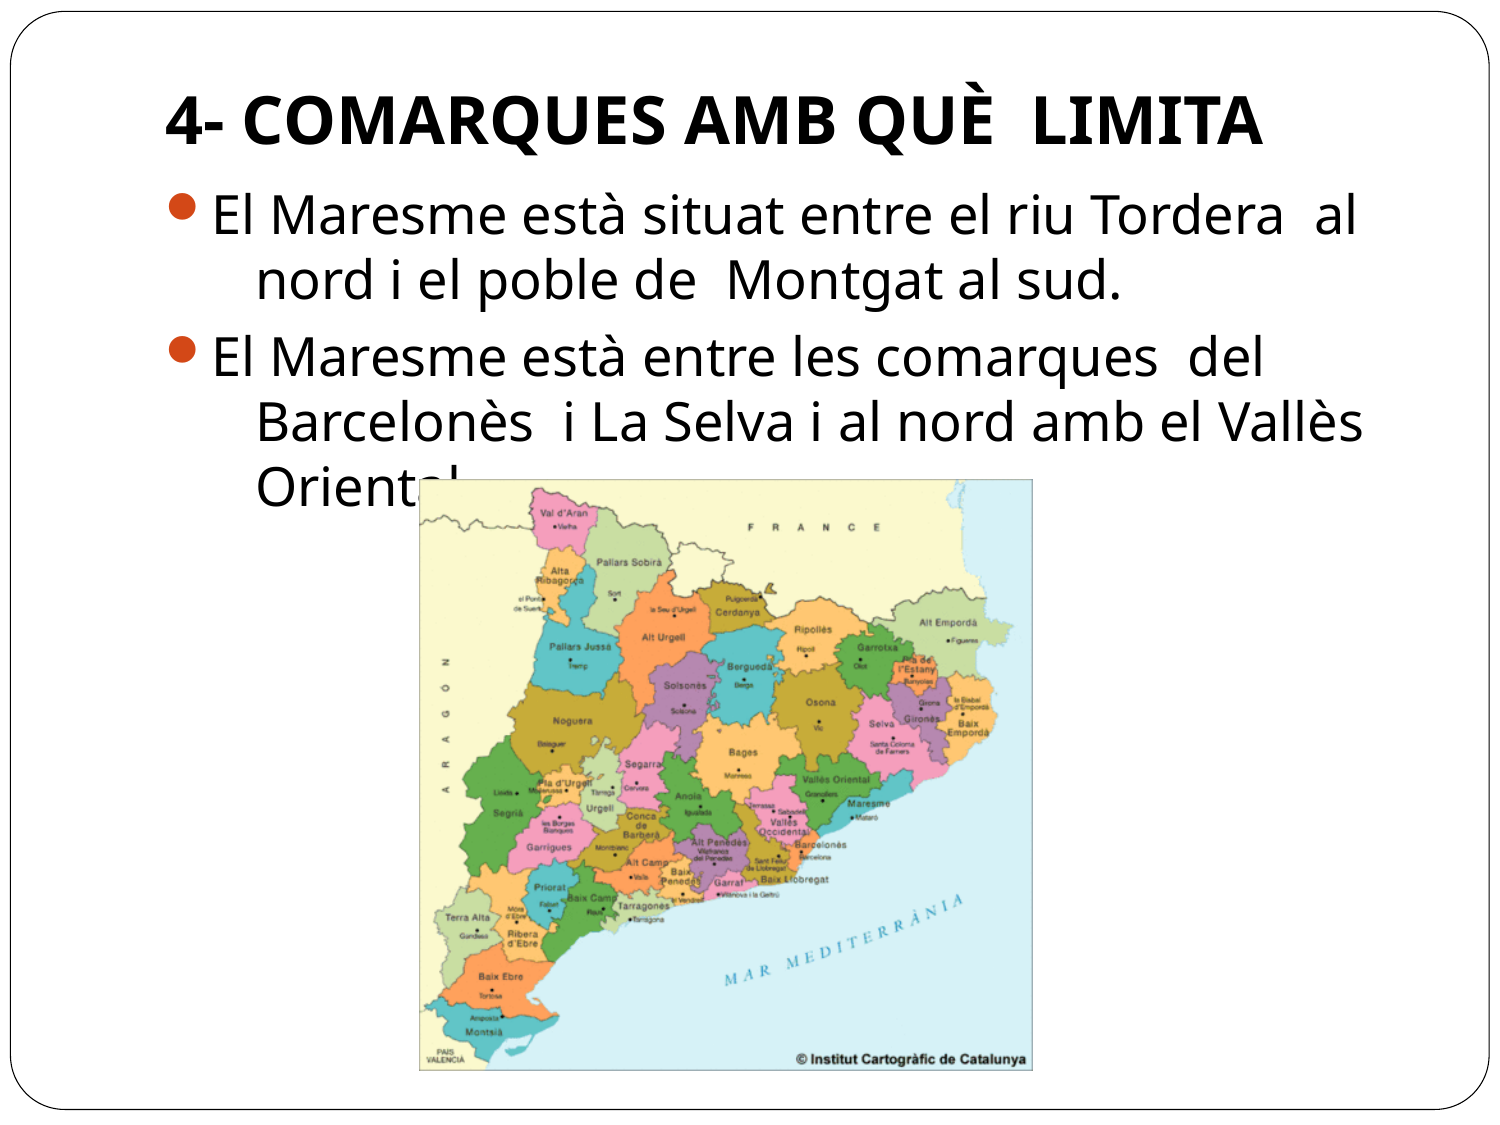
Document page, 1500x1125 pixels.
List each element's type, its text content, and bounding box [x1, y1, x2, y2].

picture [419, 479, 1033, 1071]
title 4- COMARQUES AMB QUÈ LIMITA [150, 45, 1426, 172]
list El Maresme està situat entre el riu Tordera al nord i el poble de Montgat al sud. El Maresme està entre les comarques del Barcelonès i La Selva i al nord amb el Vallès Oriental. [150, 172, 1426, 811]
